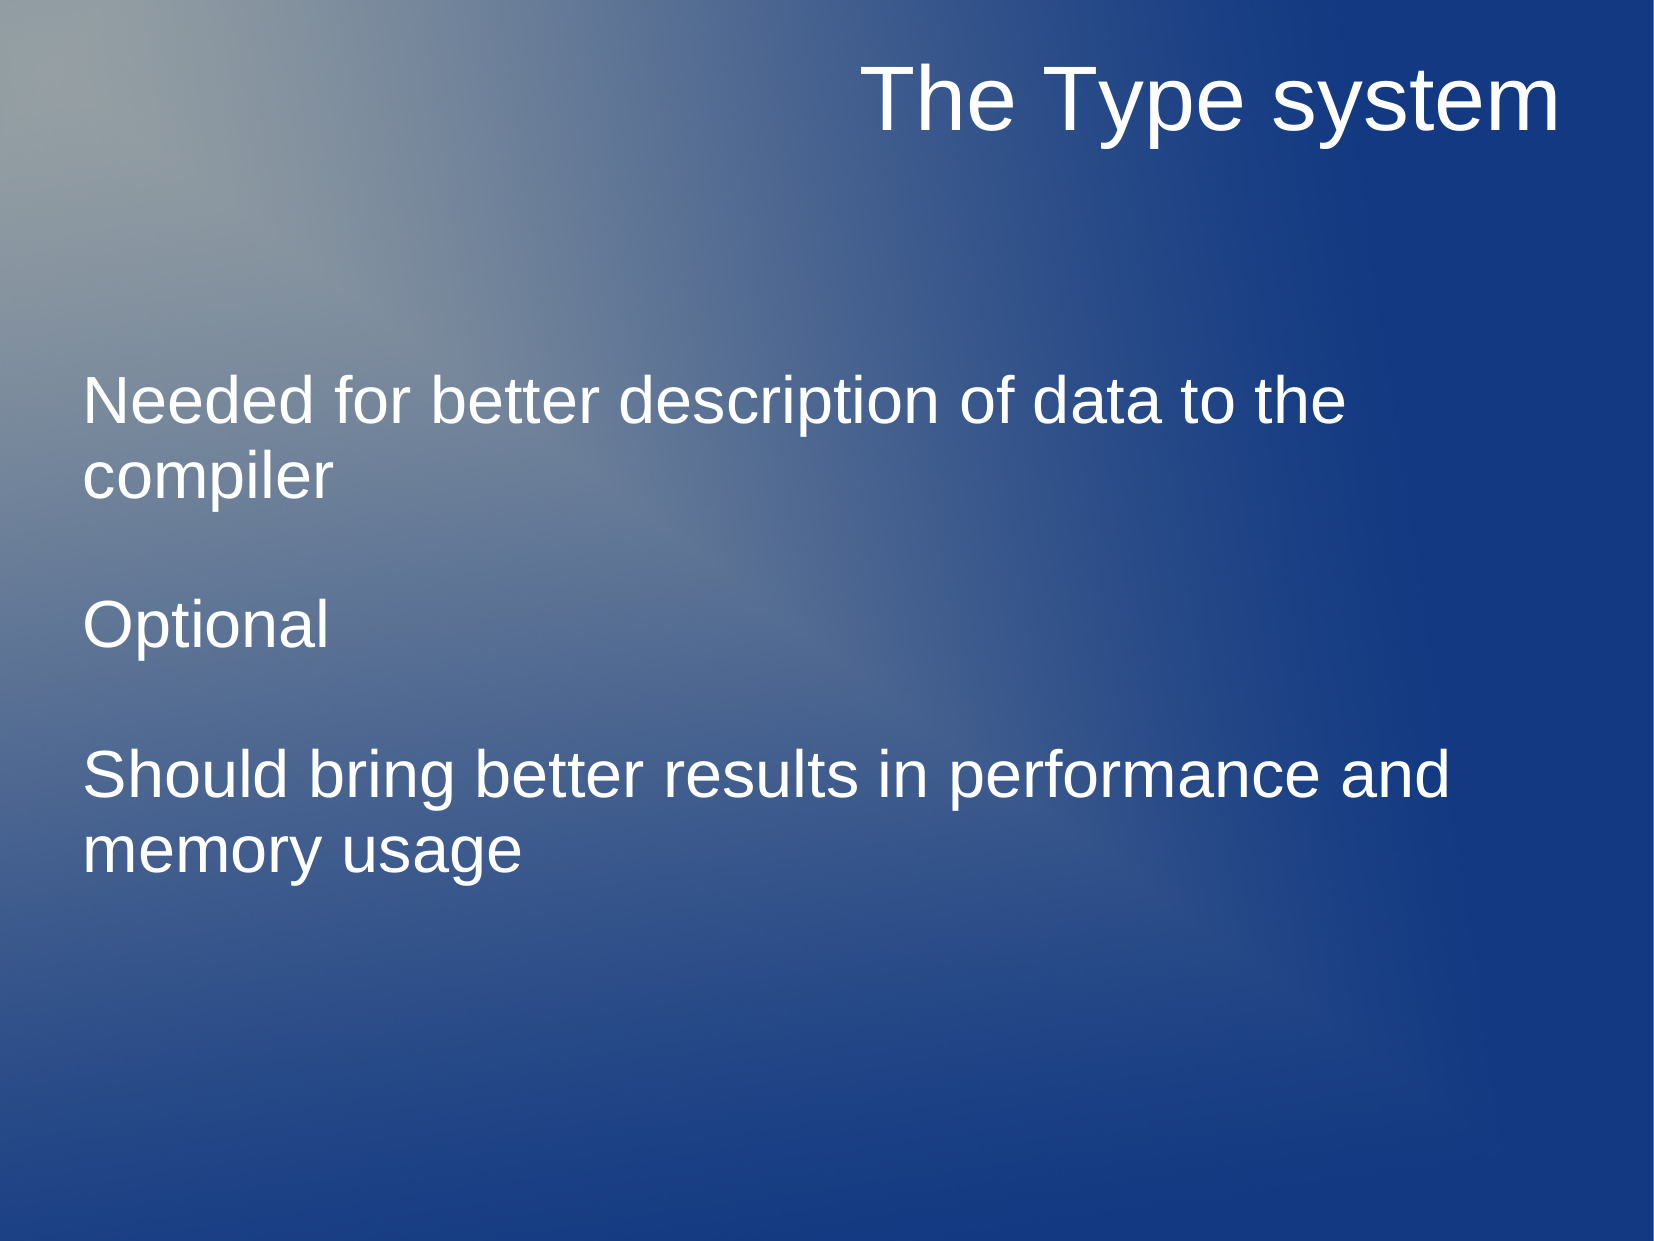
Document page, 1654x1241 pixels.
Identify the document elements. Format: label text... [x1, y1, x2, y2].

subtitle Needed for better description of data to the compiler Optional Should bring better results in performance and memory usage [82, 297, 1571, 1102]
picture [0, 0, 1654, 1241]
title The Type system [75, 47, 1564, 151]
